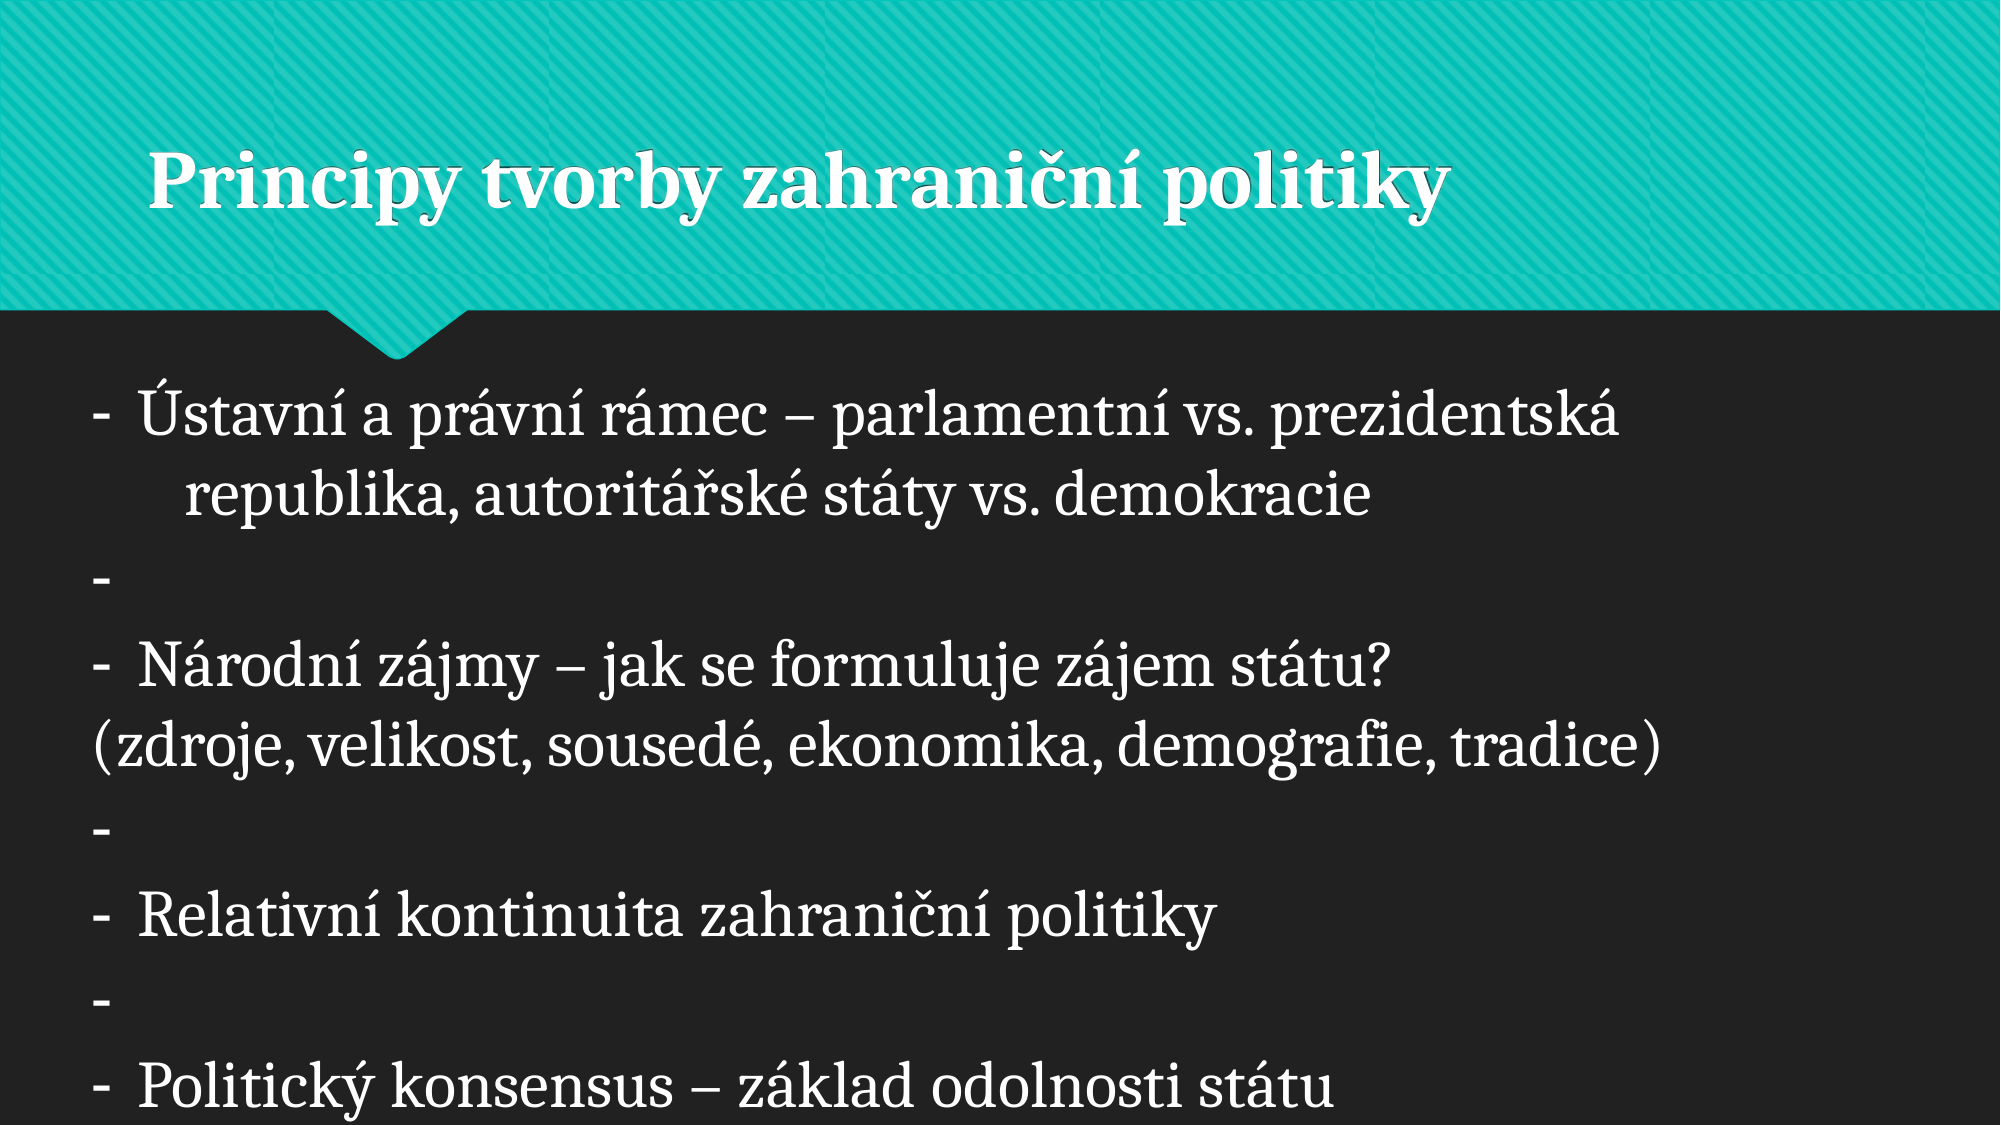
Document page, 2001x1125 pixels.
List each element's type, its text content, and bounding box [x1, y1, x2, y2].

text_box Ústavní a právní rámec – parlamentní vs. prezidentská republika, autoritářské státy vs. demokracie Národní zájmy – jak se formuluje zájem státu? (zdroje, velikost, sousedé, ekonomika, demografie, tradice) Relativní kontinuita zahraniční politiky Politický konsensus – základ odolnosti státu [75, 361, 1883, 1104]
title Principy tvorby zahraniční politiky [132, 73, 1868, 233]
